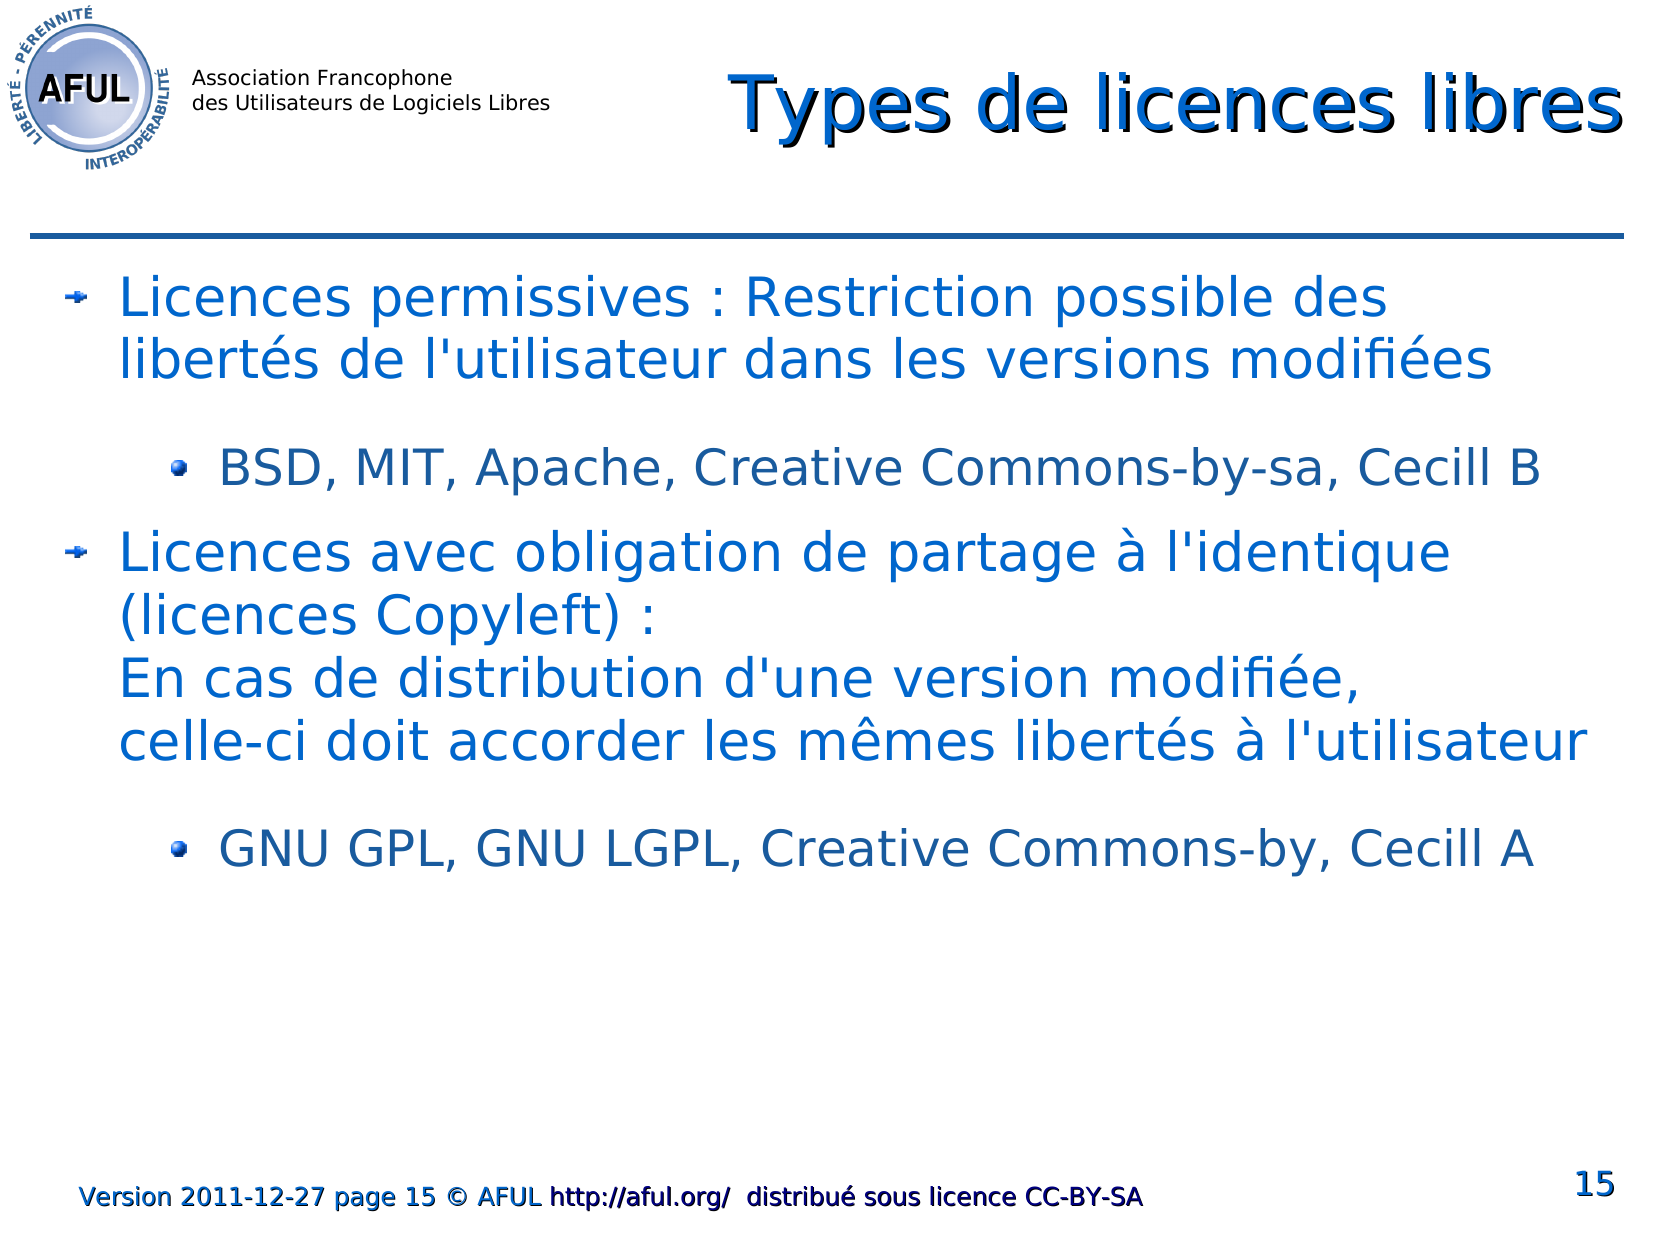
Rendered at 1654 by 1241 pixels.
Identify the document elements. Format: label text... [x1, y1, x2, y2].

title Types de licences libres [501, 0, 1625, 207]
list Licences permissives : Restriction possible des libertés de l'utilisateur dans les versions modifiées BSD, MIT, Apache, Creative Commons-by-sa, Cecill B Licences avec obligation de partage à l'identique (licences Copyleft) : En cas de distribution d'une version modifiée, celle-ci doit accorder les mêmes libertés à l'utilisateur GNU GPL, GNU LGPL, Creative Commons-by, Cecill A [47, 265, 1595, 1211]
picture [0, 0, 178, 178]
